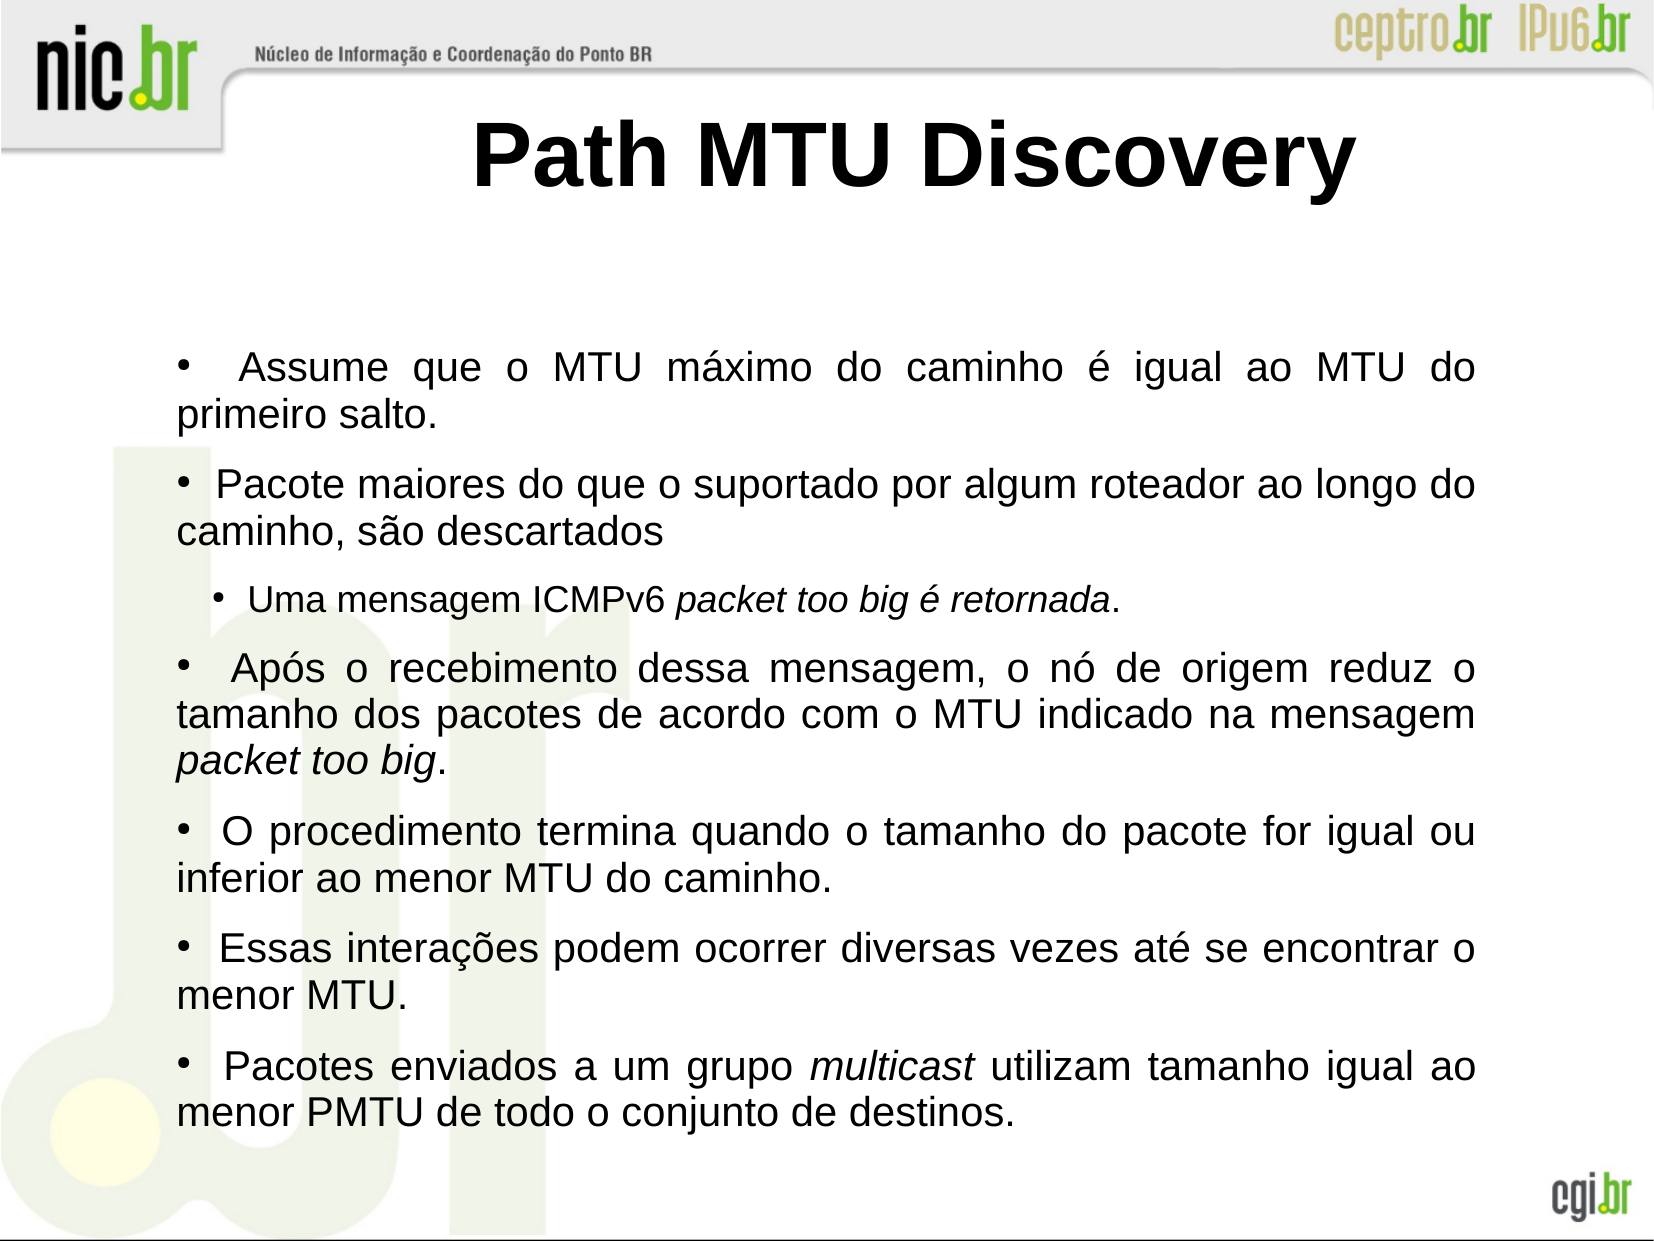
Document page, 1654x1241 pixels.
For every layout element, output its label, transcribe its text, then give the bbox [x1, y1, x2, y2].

picture [0, 0, 1654, 1241]
text_box Path MTU Discovery [177, 97, 1654, 215]
text_box Assume que o MTU máximo do caminho é igual ao MTU do primeiro salto. Pacote maiores do que o suportado por algum roteador ao longo do caminho, são descartados Uma mensagem ICMPv6 packet too big é retornada. Após o recebimento dessa mensagem, o nó de origem reduz o tamanho dos pacotes de acordo com o MTU indicado na mensagem packet too big. O procedimento termina quando o tamanho do pacote for igual ou inferior ao menor MTU do caminho. Essas interações podem ocorrer diversas vezes até se encontrar o menor MTU. Pacotes enviados a um grupo multicast utilizam tamanho igual ao menor PMTU de todo o conjunto de destinos. [161, 336, 1492, 975]
